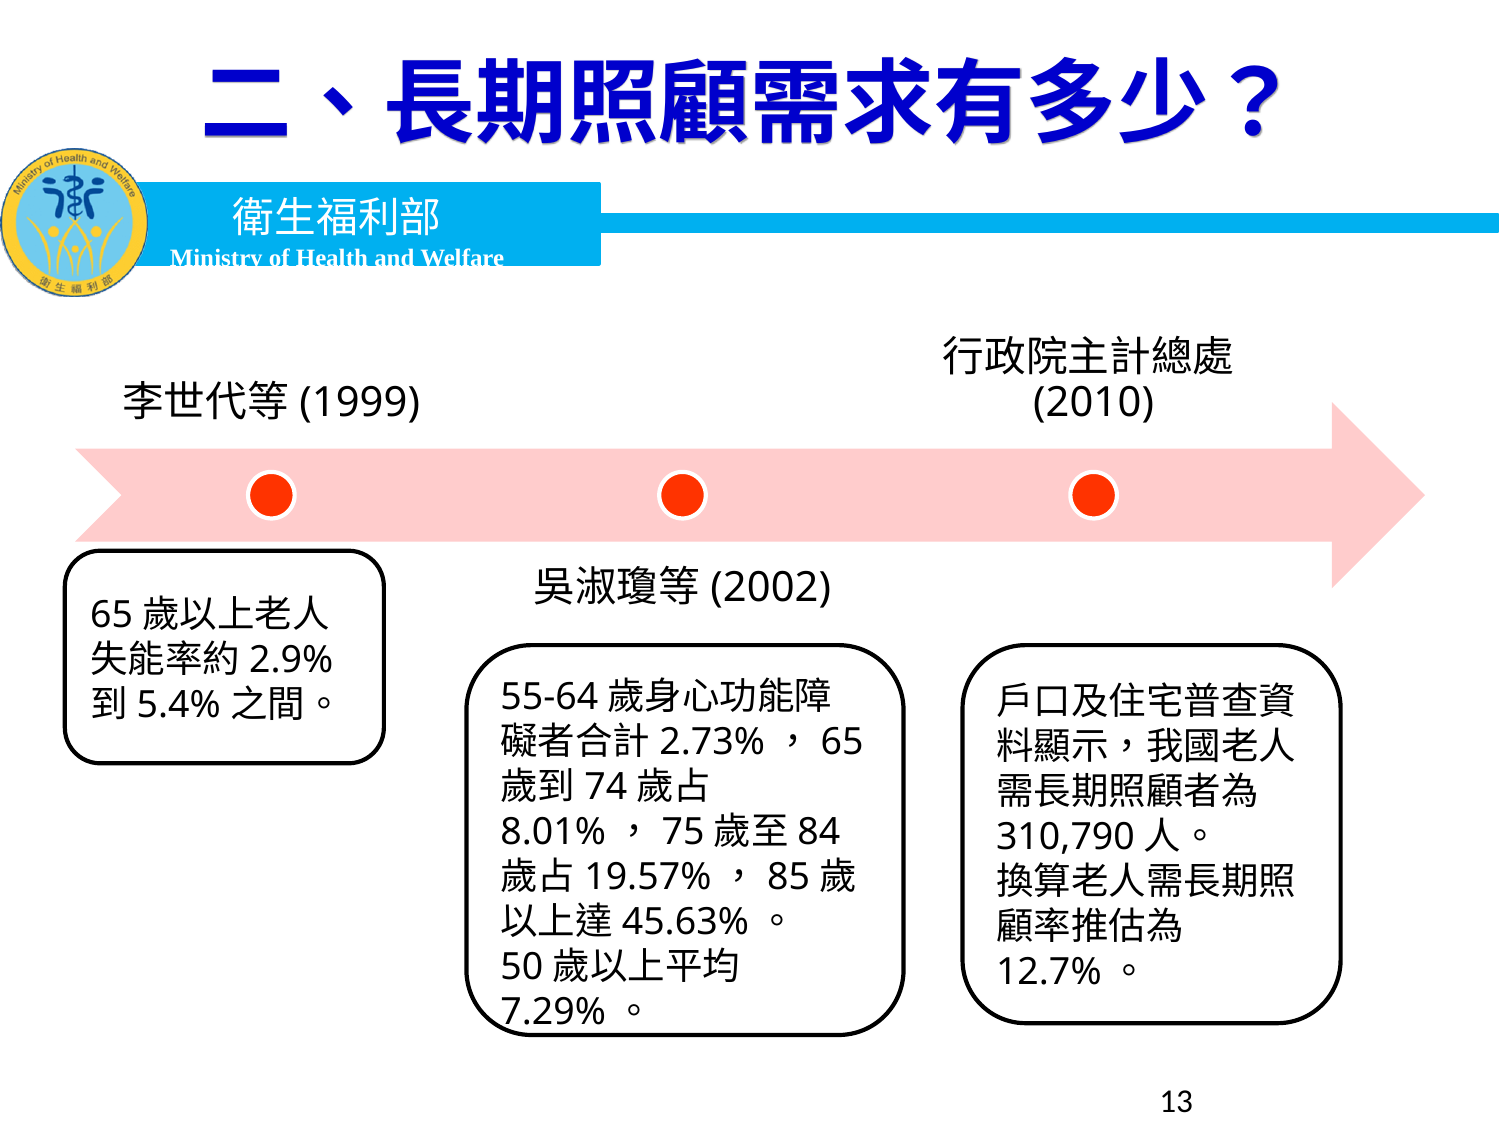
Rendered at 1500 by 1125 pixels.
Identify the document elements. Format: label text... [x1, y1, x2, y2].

text_box 吳淑瓊等(2002) [486, 541, 879, 662]
text_box 65歲以上老人失能率約2.9%到5.4%之間。 [64, 550, 384, 764]
text_box 13 [1144, 1069, 1495, 1125]
text_box [75, 402, 1426, 589]
text_box 戶口及住宅普查資料顯示，我國老人需長期照顧者為310,790人。 換算老人需長期照顧率推估為12.7%。 [962, 645, 1341, 1024]
text_box 55-64歲身心功能障礙者合計2.73%，65歲到74歲占8.01%，75歲至84歲占19.57%，85歲以上達45.63%。 50歲以上平均7.29%。 [466, 645, 904, 1036]
title 二、長期照顧需求有多少？ [75, 4, 1426, 193]
text_box 行政院主計總處(2010) [897, 262, 1290, 449]
text_box 李世代等(1999) [75, 262, 468, 449]
